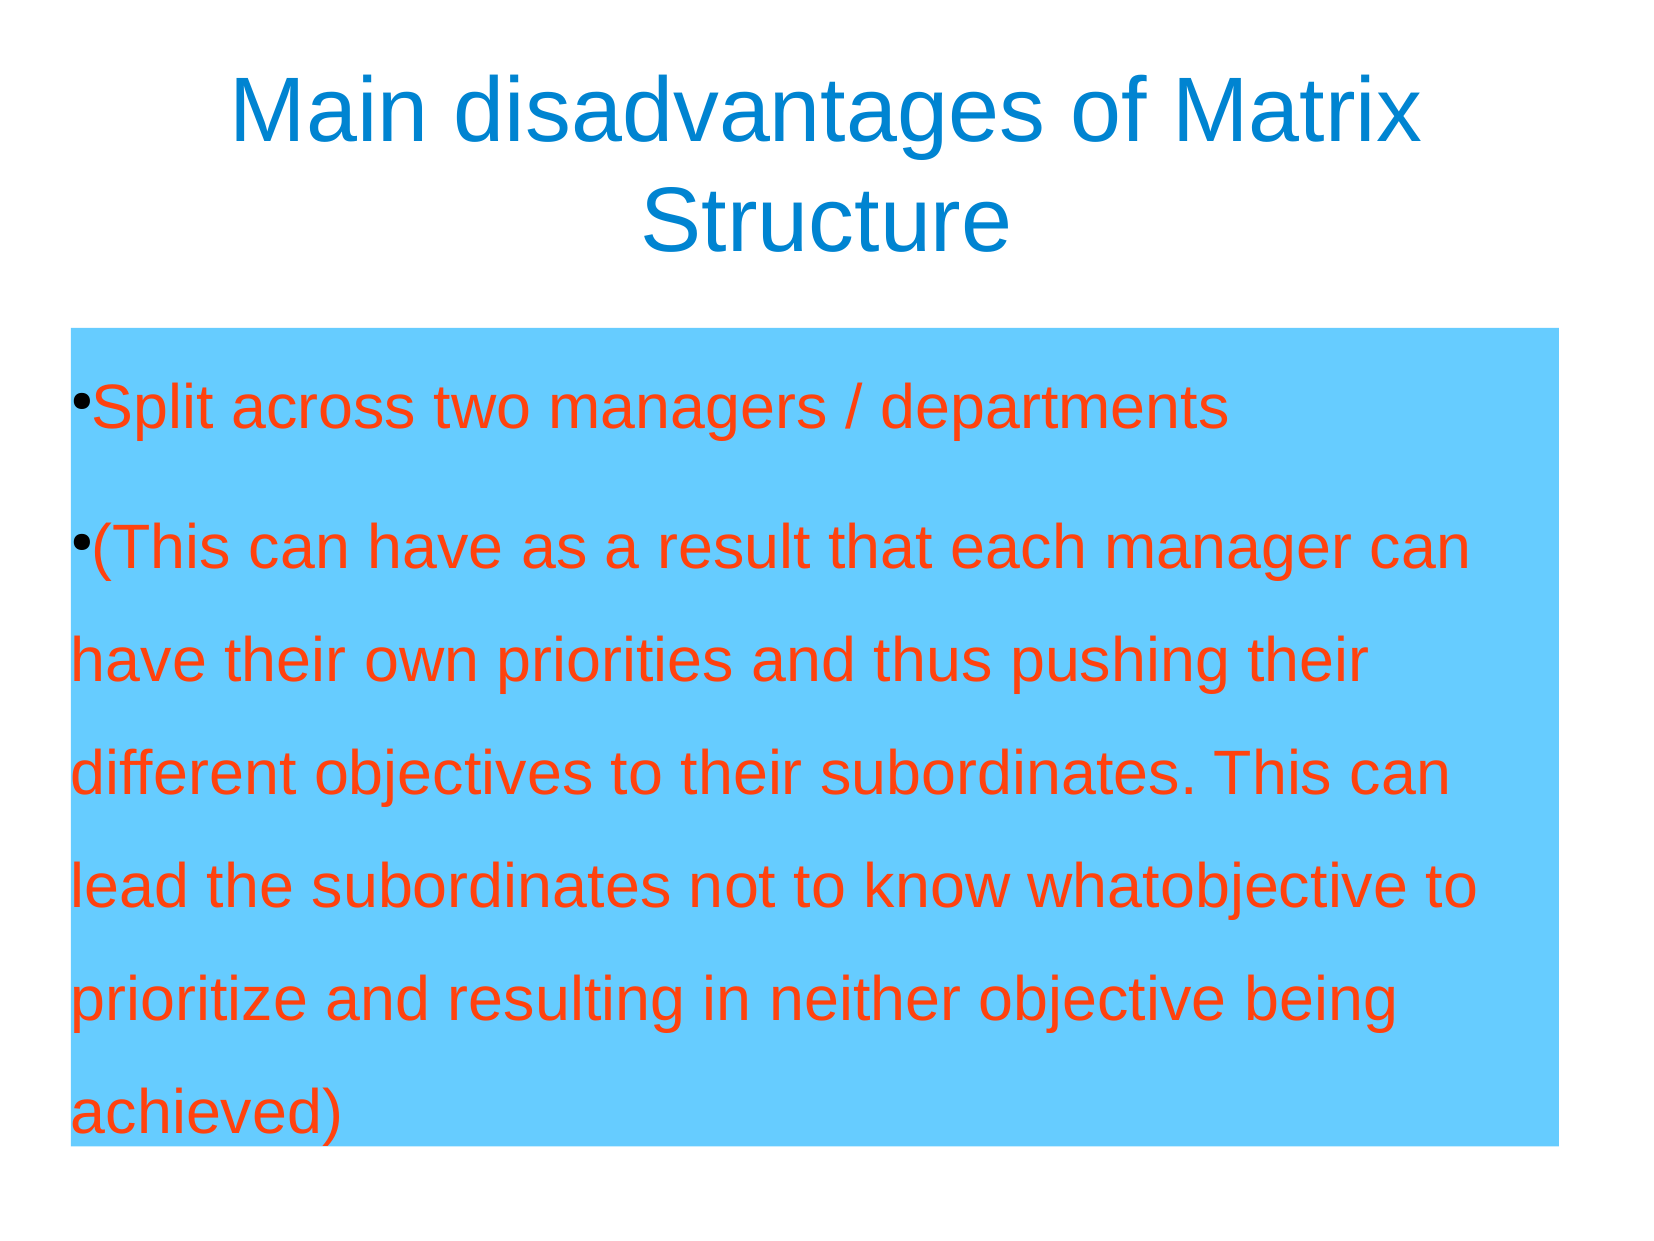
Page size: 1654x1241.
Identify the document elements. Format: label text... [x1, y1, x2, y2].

list Split across two managers / departments (This can have as a result that each manager can have their own priorities and thus pushing their different objectives to their subordinates. This can lead the subordinates not to know whatobjective to prioritize and resulting in neither objective being achieved) [70, 327, 1559, 1147]
title Main disadvantages of Matrix Structure [82, 49, 1571, 257]
